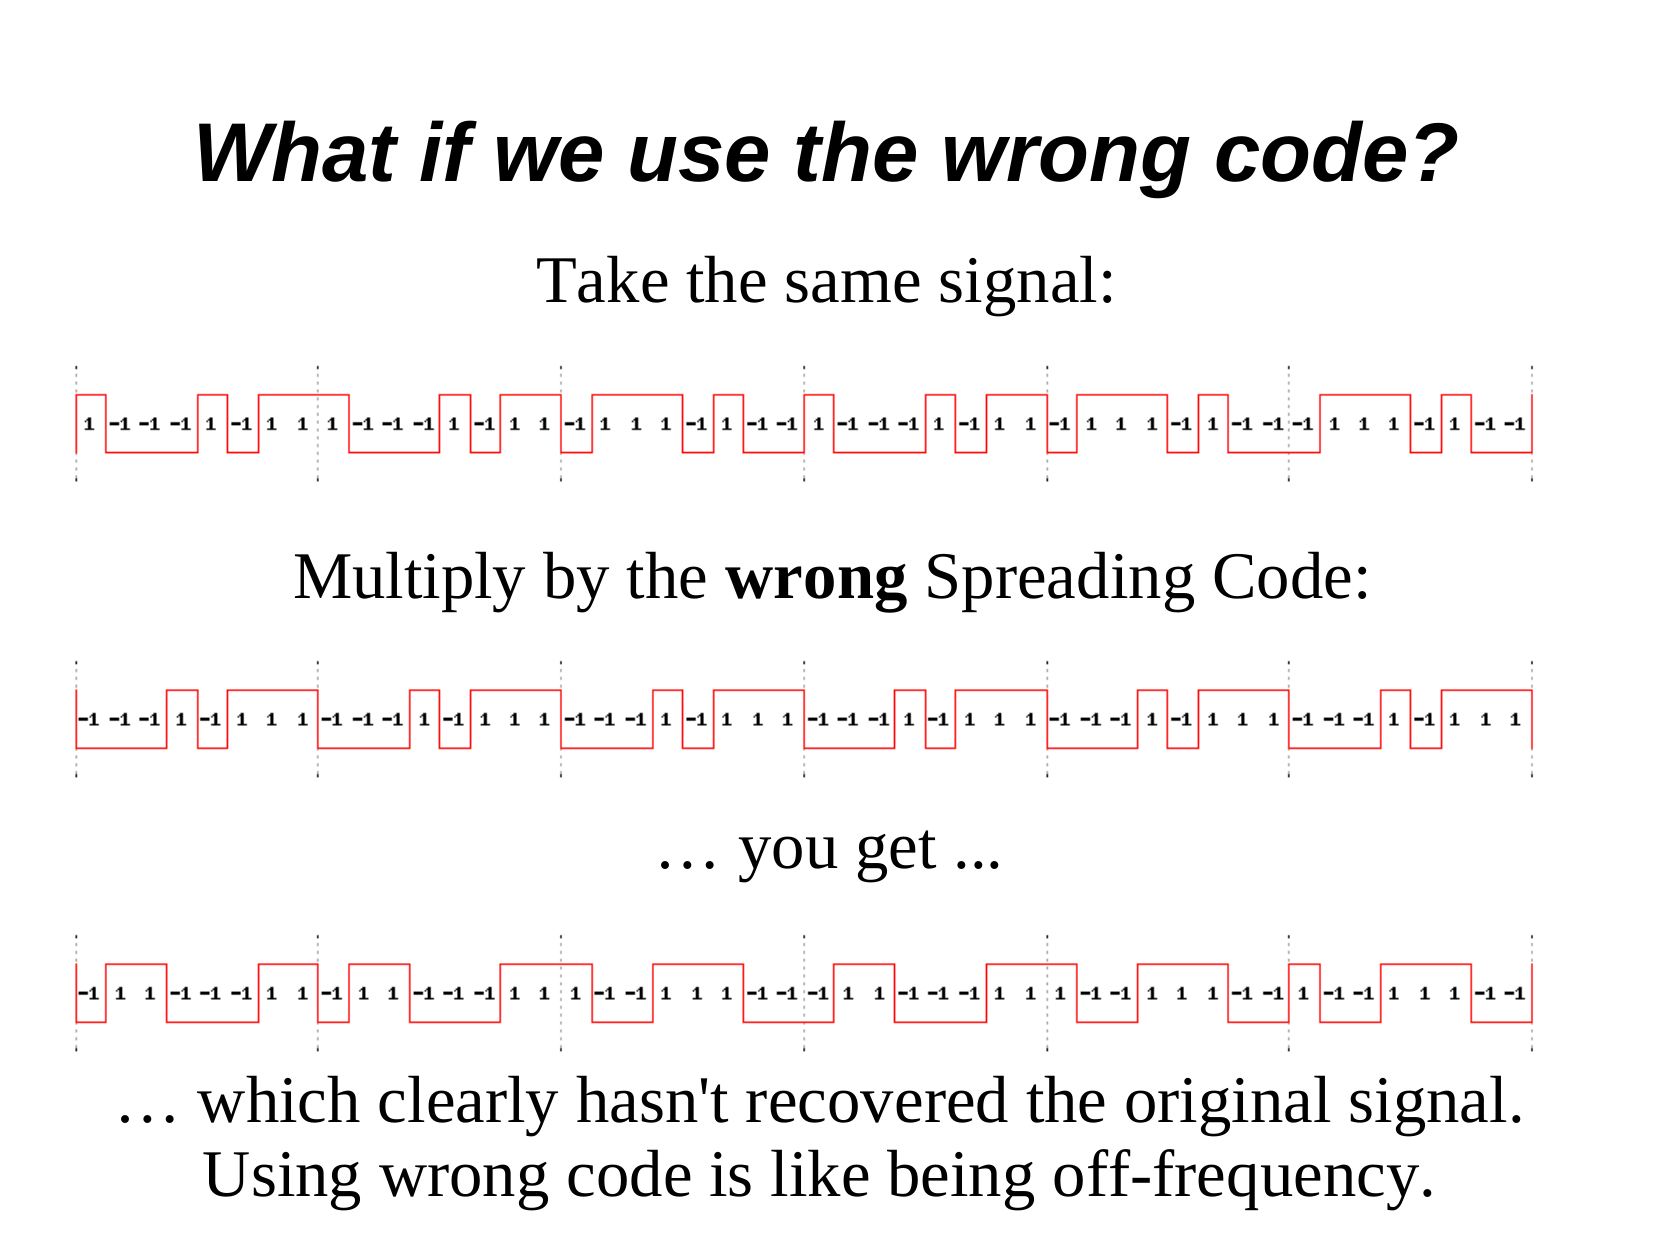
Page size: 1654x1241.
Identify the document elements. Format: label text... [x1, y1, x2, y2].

picture [29, 915, 1625, 1072]
text_box … you get ... [85, 801, 1574, 890]
picture [29, 346, 1625, 502]
text_box … which clearly hasn't recovered the original signal. Using wrong code is like being off-frequency. [76, 1072, 1566, 1211]
text_box Take the same signal: [82, 236, 1572, 325]
picture [29, 641, 1625, 798]
text_box Multiply by the wrong Spreading Code: [88, 531, 1577, 621]
title What if we use the wrong code? [82, 49, 1571, 257]
